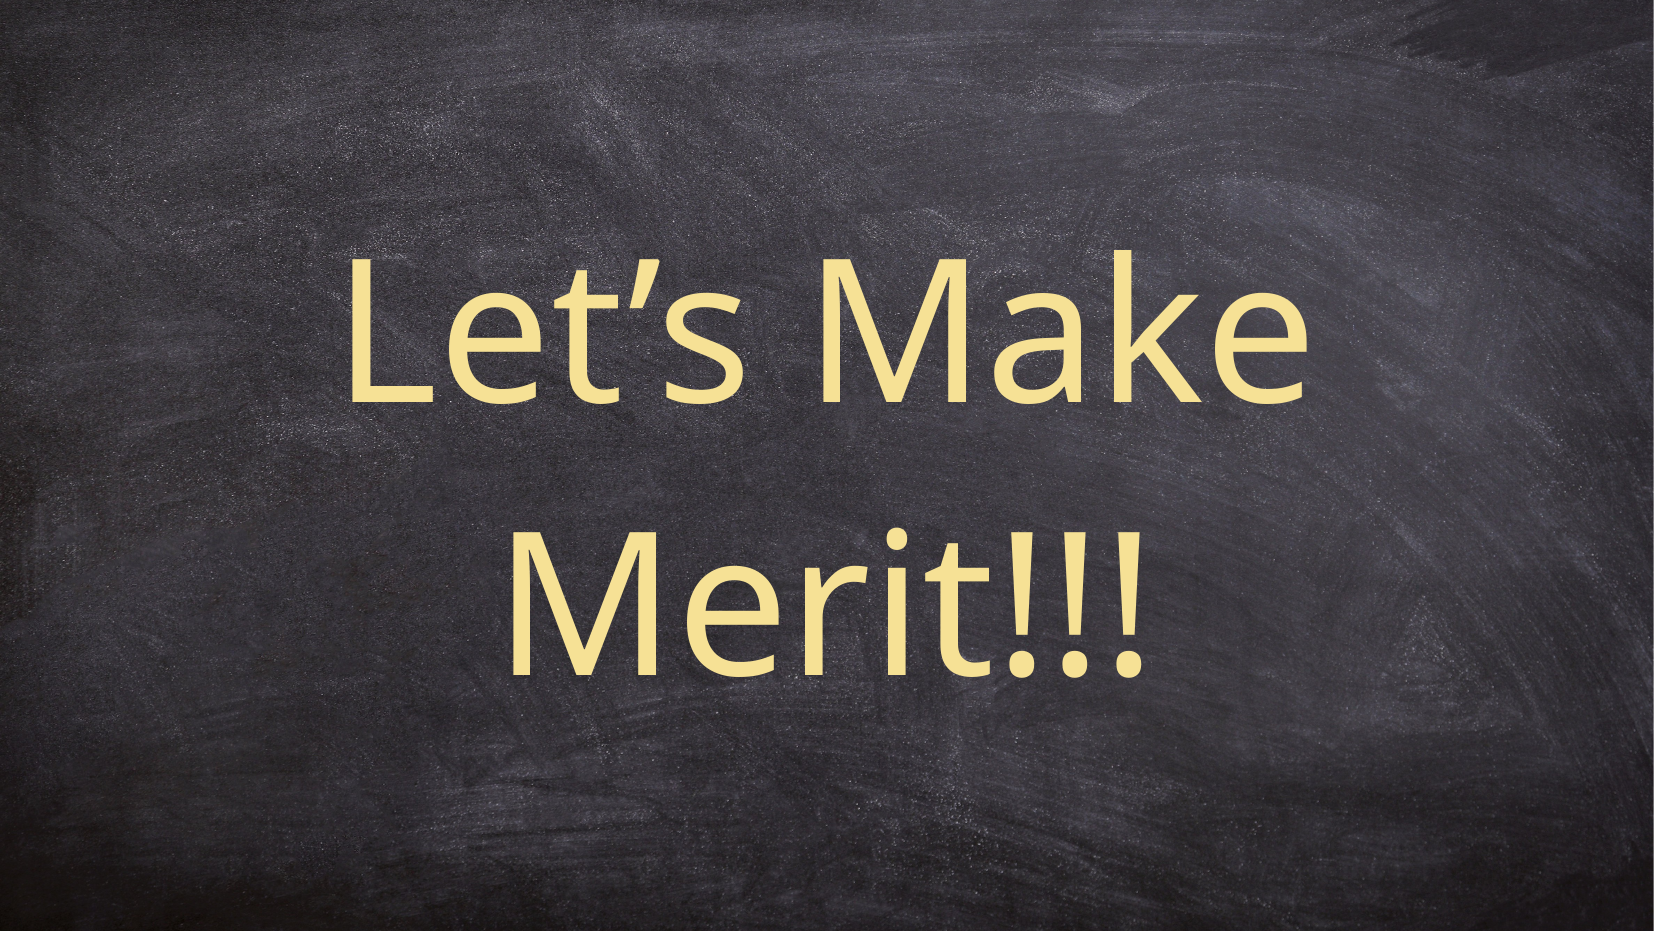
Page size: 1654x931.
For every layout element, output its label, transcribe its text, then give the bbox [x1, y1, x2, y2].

subtitle Let’s Make Merit!!! [81, 4, 1570, 918]
picture [0, 0, 1654, 931]
